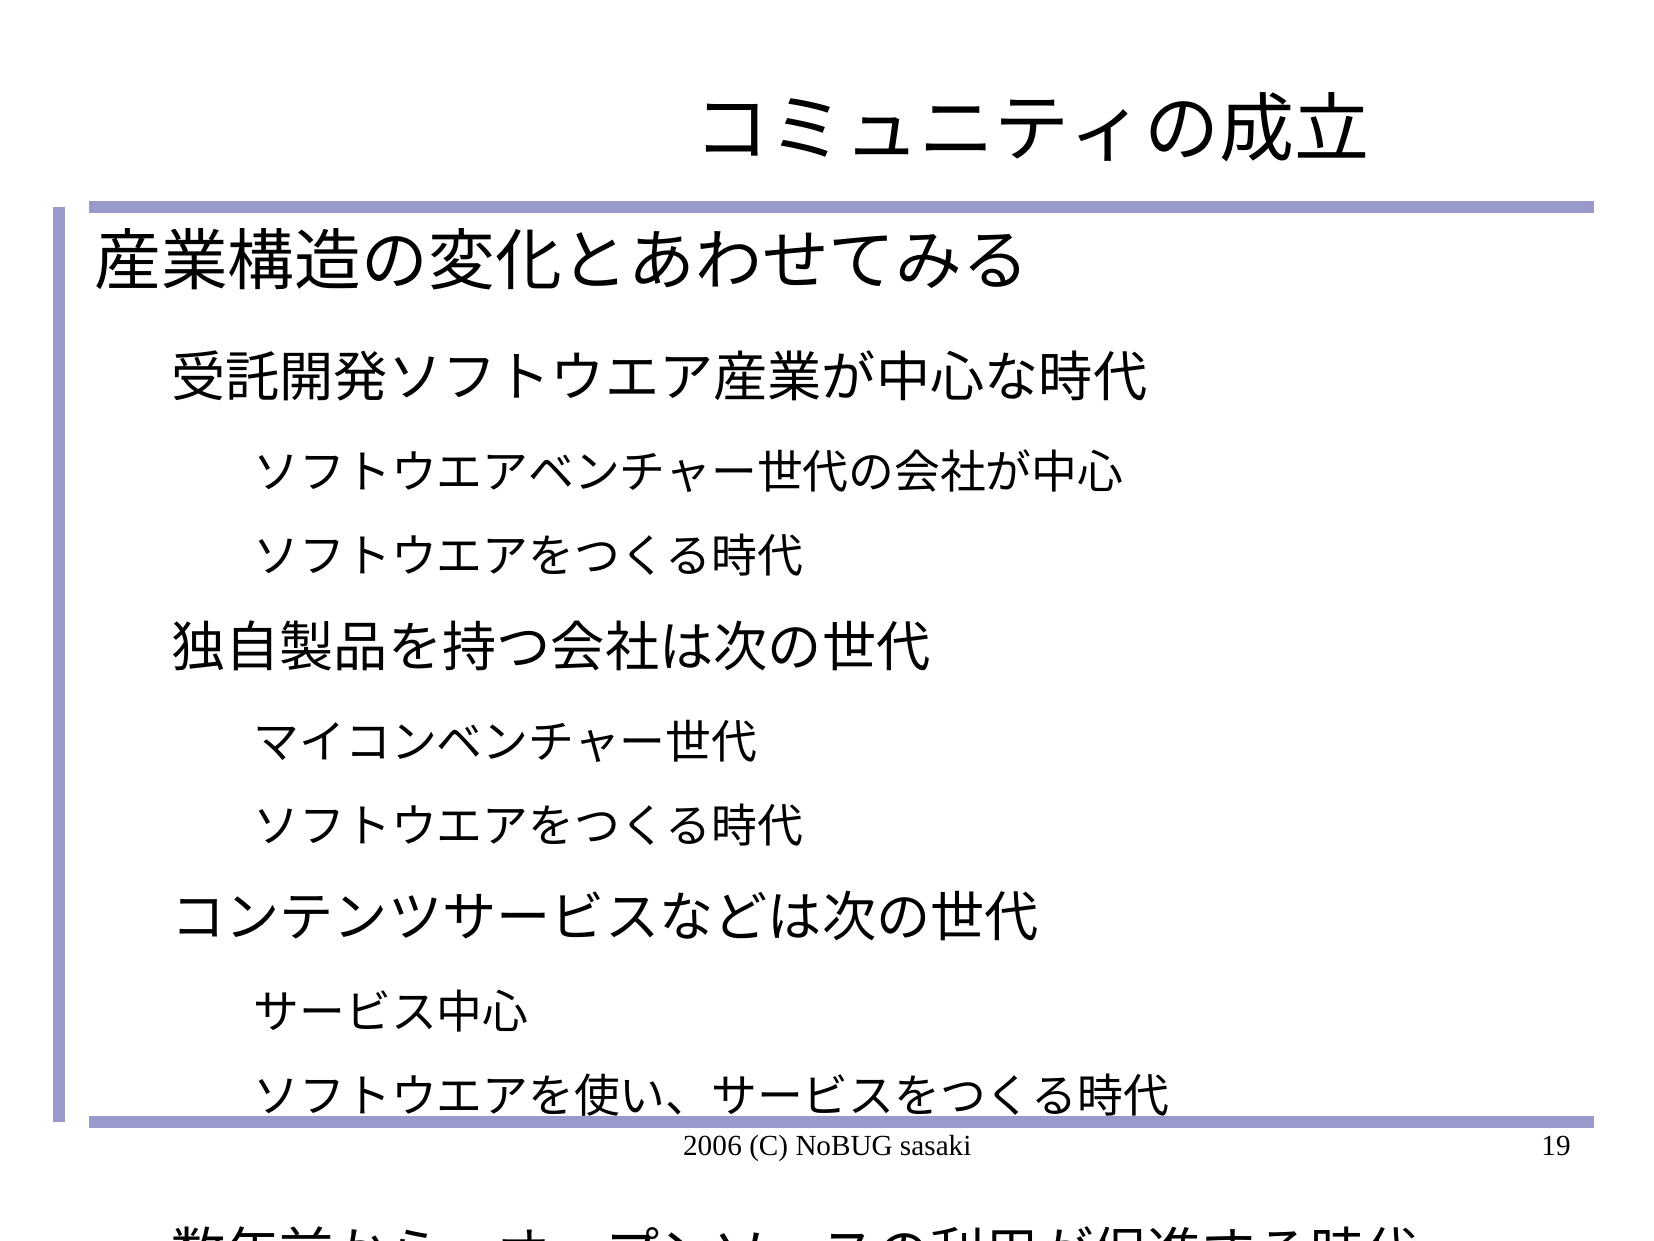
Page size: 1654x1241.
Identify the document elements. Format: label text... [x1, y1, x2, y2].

list 産業構造の変化とあわせてみる 受託開発ソフトウエア産業が中心な時代 ソフトウエアベンチャー世代の会社が中心 ソフトウエアをつくる時代 独自製品を持つ会社は次の世代 マイコンベンチャー世代 ソフトウエアをつくる時代 コンテンツサービスなどは次の世代 サービス中心 ソフトウエアを使い、サービスをつくる時代 数年前から、オープンソースの利用が促進する時代 全国的傾向と同じ [76, 206, 1565, 1123]
title コミュニティの成立 [501, 59, 1563, 187]
